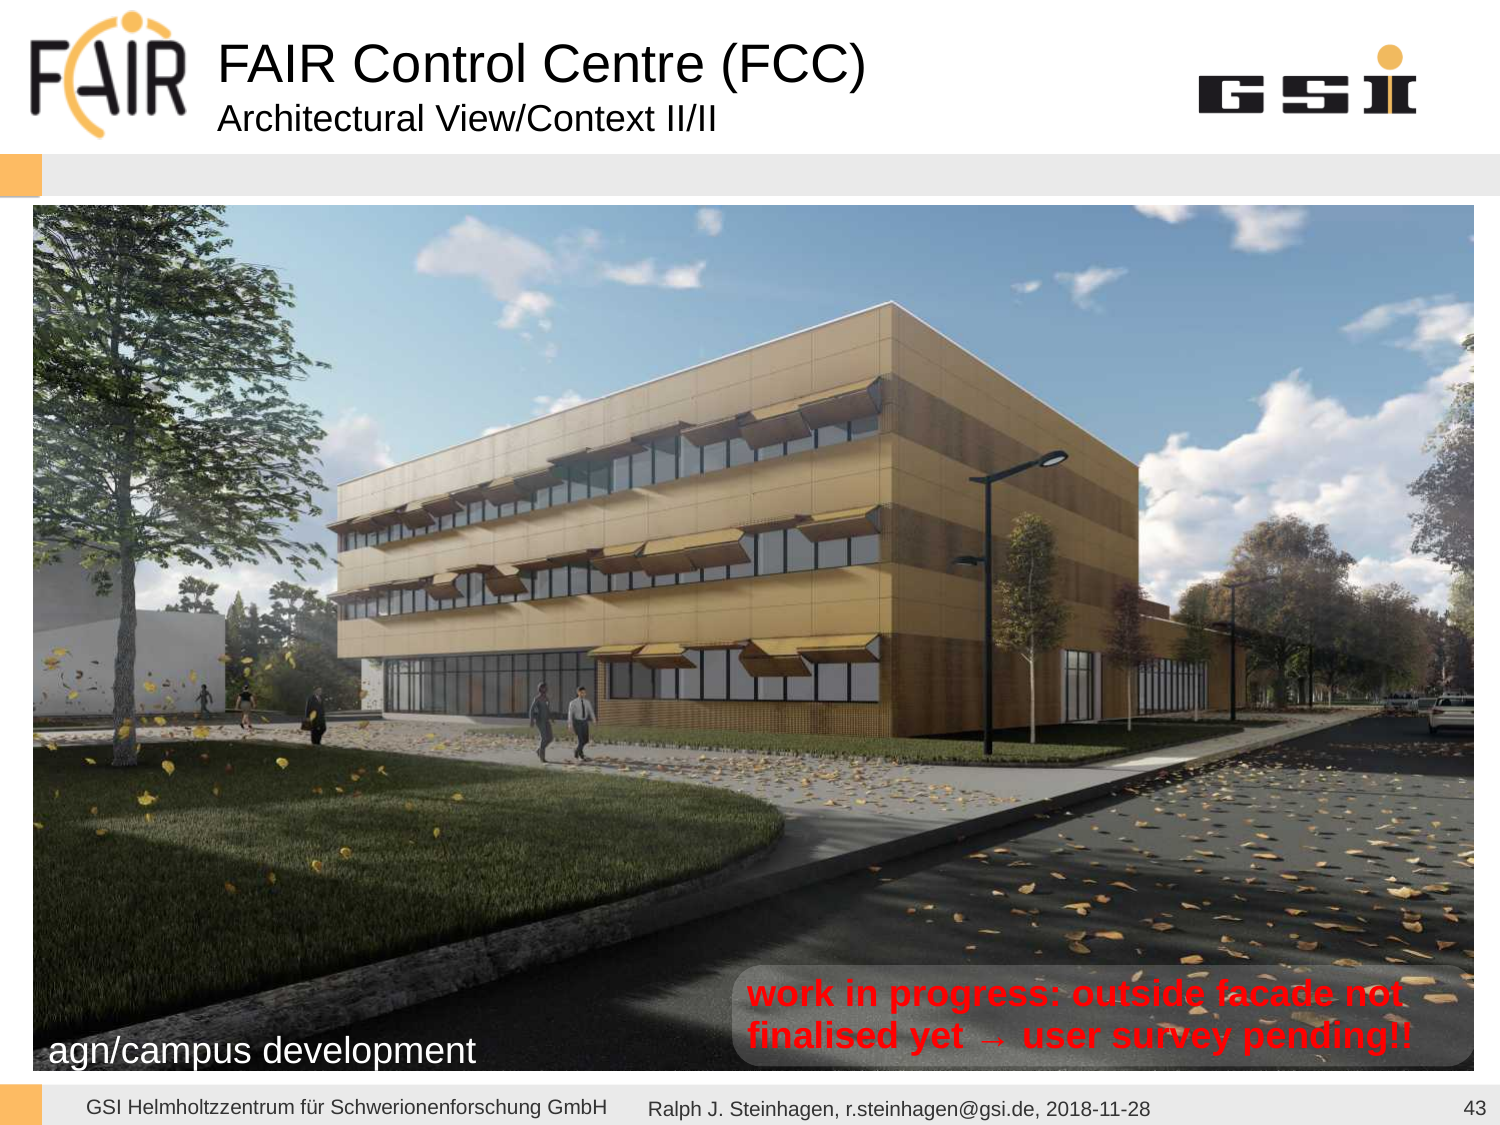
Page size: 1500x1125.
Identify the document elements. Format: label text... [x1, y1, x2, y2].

text_box FAIR Control Centre (FCC) Architectural View/Context II/II [217, 20, 1179, 147]
picture [1197, 42, 1419, 117]
picture [33, 205, 1474, 1071]
text_box work in progress: outside facade not finalised yet → user survey pending!! [732, 965, 1477, 1067]
picture [30, 9, 187, 141]
text_box agn/campus development [33, 1018, 492, 1075]
